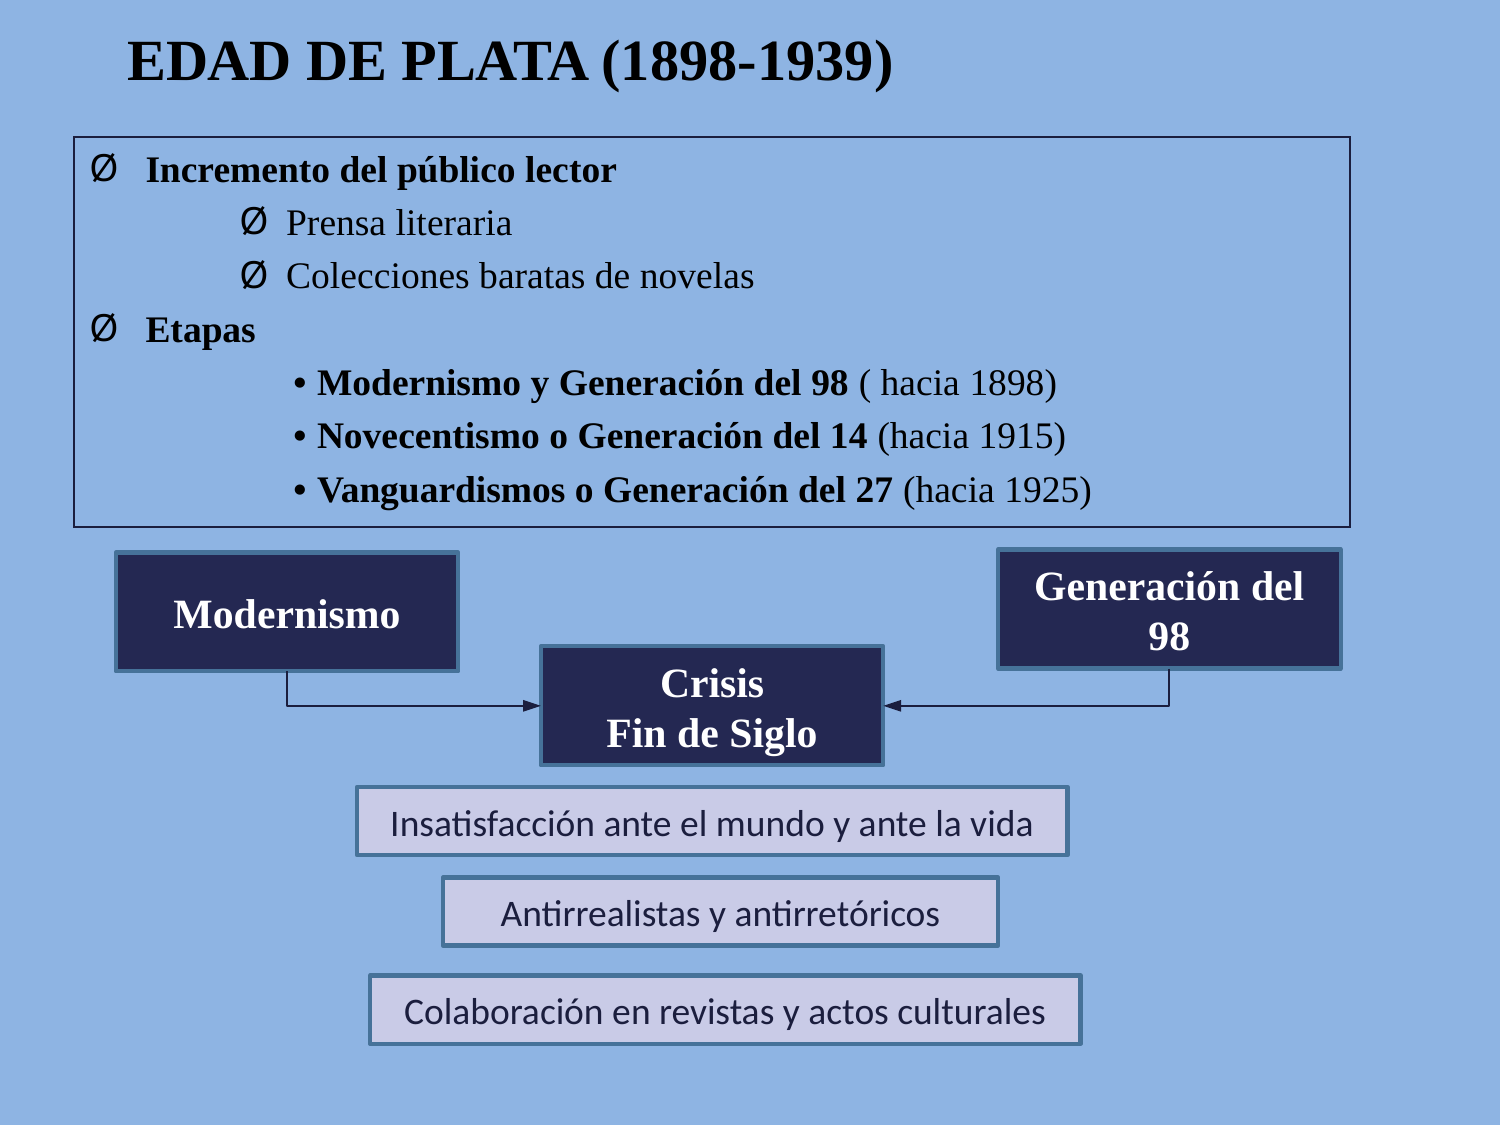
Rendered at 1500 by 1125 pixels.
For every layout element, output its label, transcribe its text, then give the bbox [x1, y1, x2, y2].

text_box Antirrealistas y antirretóricos [443, 878, 998, 946]
text_box Crisis Fin de Siglo [541, 646, 883, 765]
text_box EDAD DE PLATA (1898-1939) [112, 0, 1447, 114]
text_box Generación del 98 [998, 549, 1341, 669]
text_box Insatisfacción ante el mundo y ante la vida [357, 787, 1068, 855]
text_box Modernismo [116, 553, 458, 671]
text_box Colaboración en revistas y actos culturales [370, 975, 1081, 1044]
text_box Incremento del público lector Prensa literaria Colecciones baratas de novelas Etapas • Modernismo y Generación del 98 ( hacia 1898) • Novecentismo o Generación del 14 (hacia 1915) • Vanguardismos o Generación del 27 (hacia 1925) [74, 137, 1350, 527]
